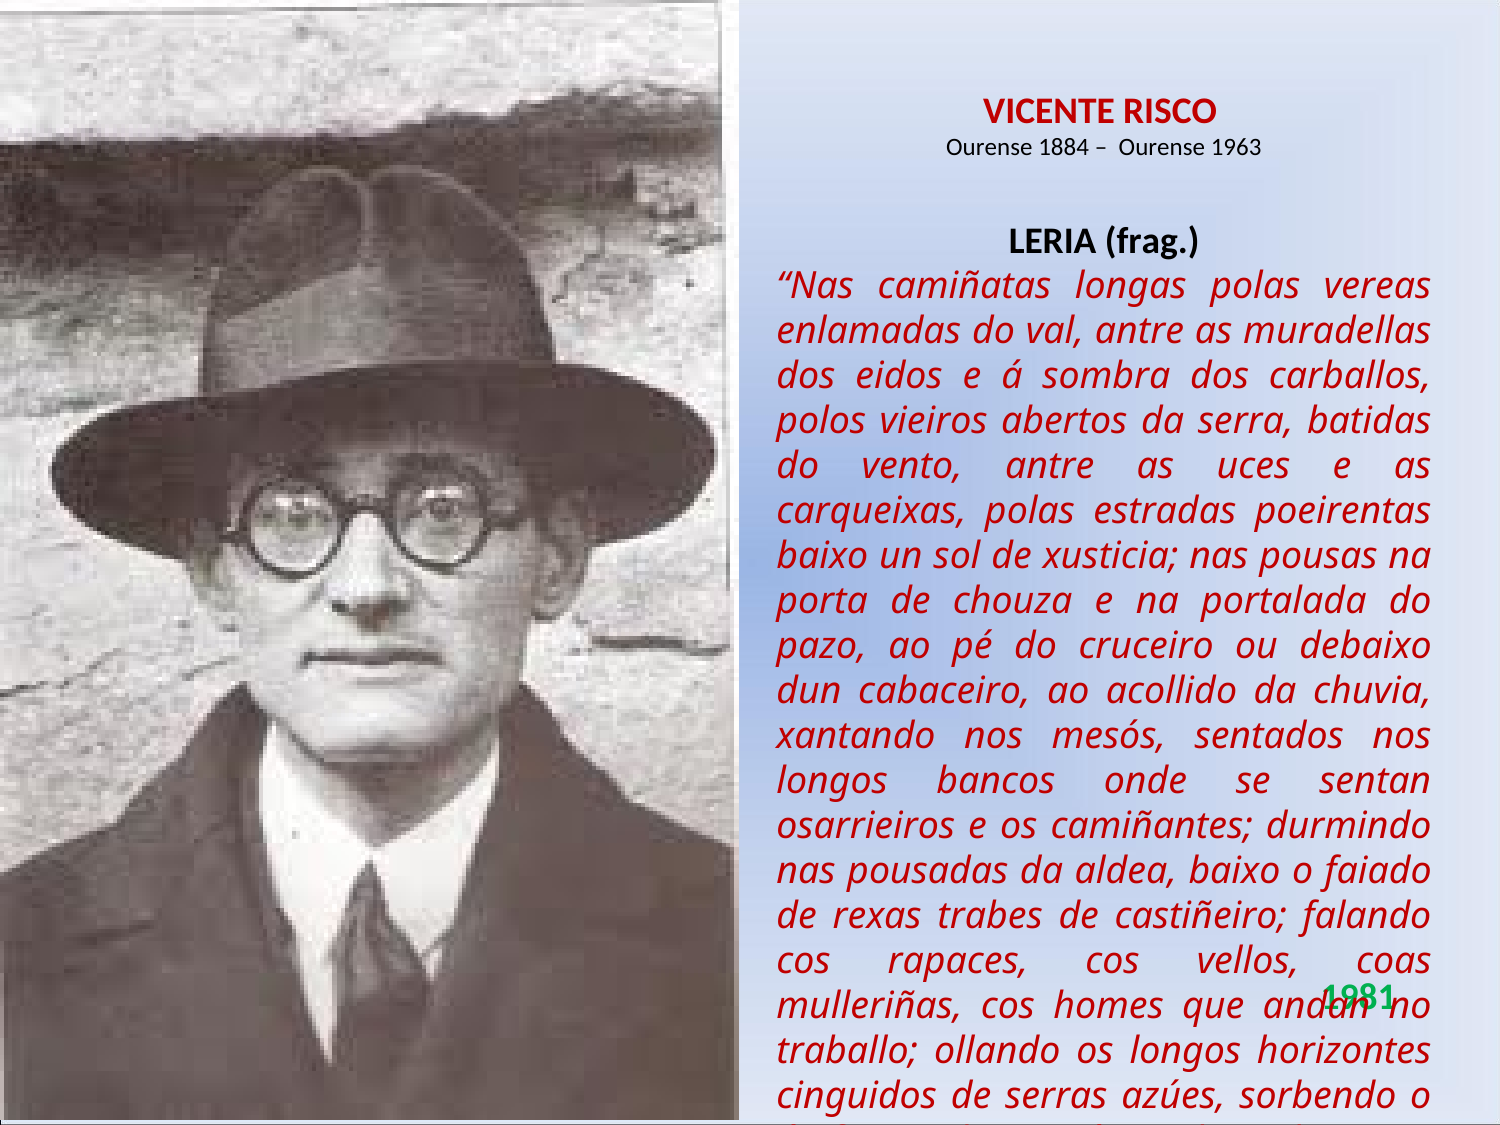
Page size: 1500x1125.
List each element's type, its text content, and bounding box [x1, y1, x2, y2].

text_box LERIA (frag.) “Nas camiñatas longas polas vereas enlamadas do val, antre as muradellas dos eidos e á sombra dos carballos, polos vieiros abertos da serra, batidas do vento, antre as uces e as carqueixas, polas estradas poeirentas baixo un sol de xusticia; nas pousas na porta de chouza e na portalada do pazo, ao pé do cruceiro ou debaixo dun cabaceiro, ao acollido da chuvia, xantando nos mesós, sentados nos longos bancos onde se sentan osarrieiros e os camiñantes; durmindo nas pousadas da aldea, baixo o faiado de rexas trabes de castiñeiro; falando cos rapaces, cos vellos, coas mulleriñas, cos homes que andan no traballo; ollando os longos horizontes cinguidos de serras azúes, sorbendo o ár fresco da mañá e o luar da noite, vai ún comungando coa terra, deixándoa entrar máis adentro na ialma, ... [761, 207, 1447, 1125]
picture [0, 0, 1500, 1125]
text_box VICENTE RISCO Ourense 1884 – Ourense 1963 [820, 78, 1388, 169]
